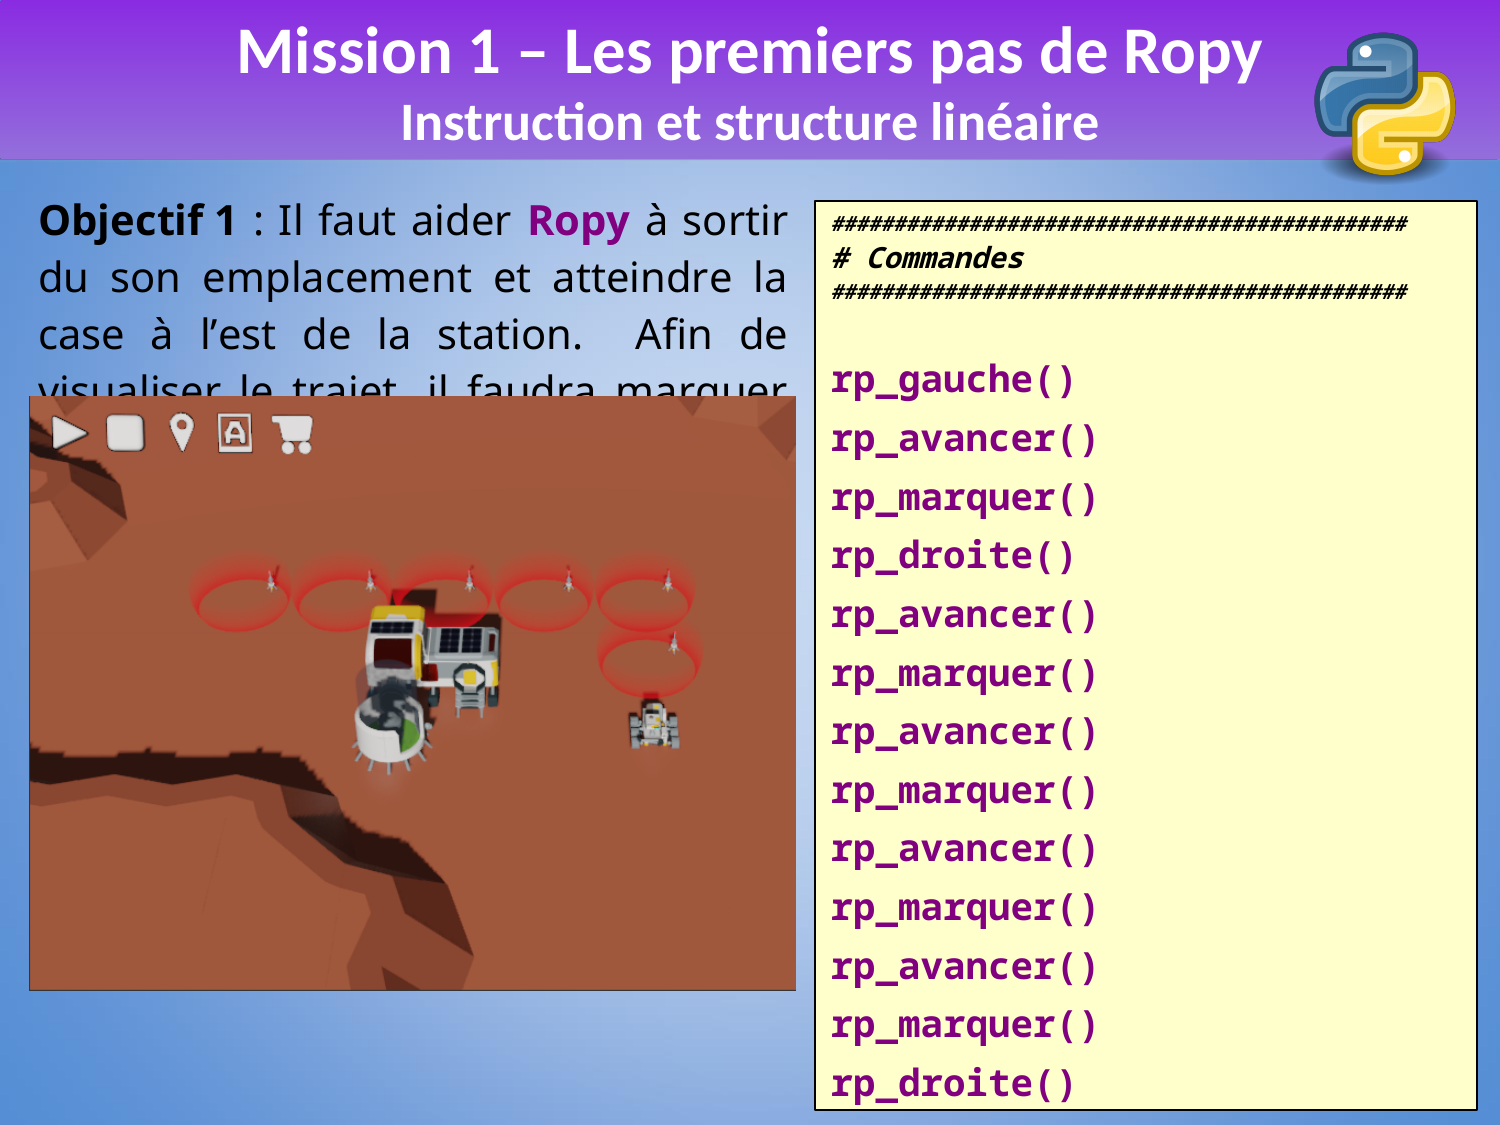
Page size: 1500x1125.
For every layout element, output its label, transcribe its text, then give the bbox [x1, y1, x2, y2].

text_box Mission 1 – Les premiers pas de Ropy Instruction et structure linéaire [0, 0, 1500, 159]
text_box ############################################## # Commandes ############################################## rp_gauche() rp_avancer() rp_marquer() rp_droite() rp_avancer() rp_marquer() rp_avancer() rp_marquer() rp_avancer() rp_marquer() rp_avancer() rp_marquer() rp_droite() rp_avancer() rp_marquer() rp_avancer() rp_marquer() [814, 200, 1477, 1111]
picture [0, 29, 1500, 1125]
text_box Objectif 1 : Il faut aider Ropy à sortir du son emplacement et atteindre la case à l’est de la station. Afin de visualiser le trajet, il faudra marquer les cases. [23, 183, 804, 365]
